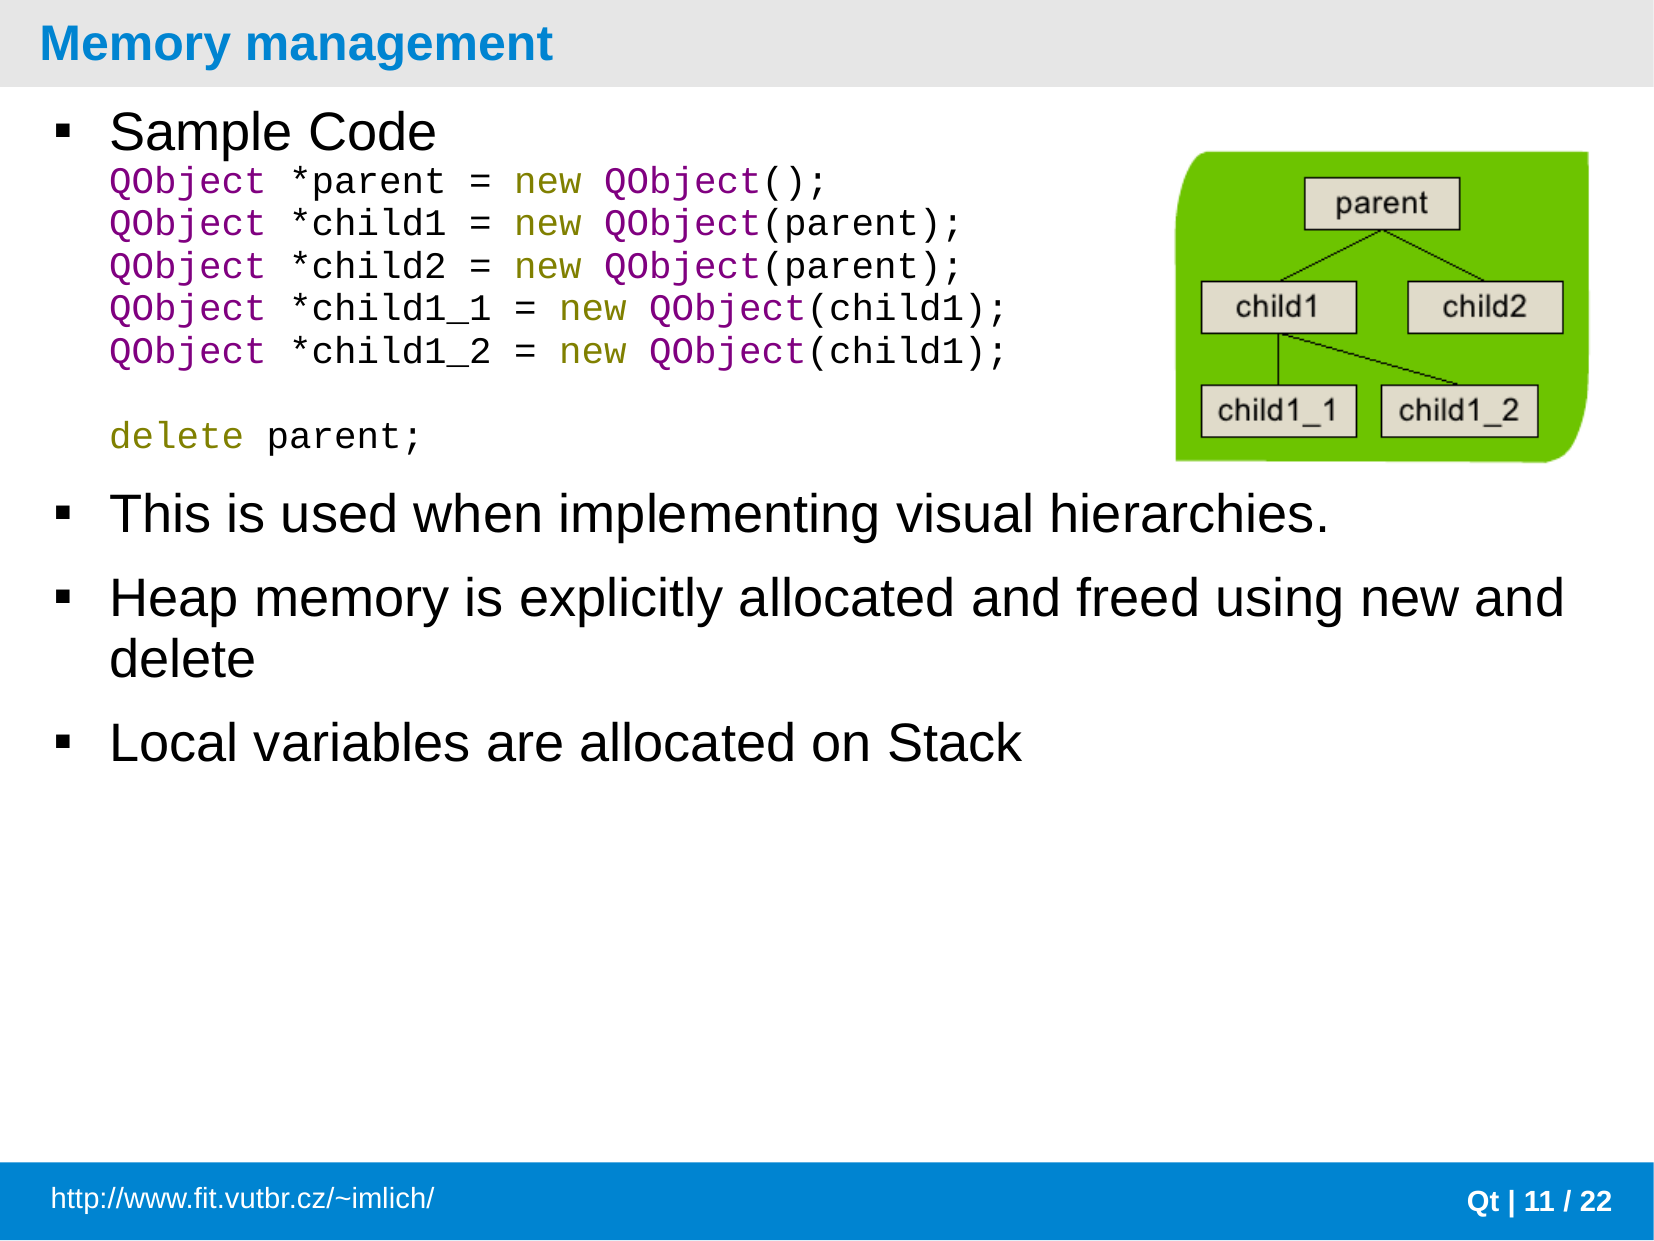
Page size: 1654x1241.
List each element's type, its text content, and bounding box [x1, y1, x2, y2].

picture [1162, 149, 1600, 468]
list Sample Code QObject *parent = new QObject(); QObject *child1 = new QObject(parent); QObject *child2 = new QObject(parent); QObject *child1_1 = new QObject(child1); QObject *child1_2 = new QObject(child1); delete parent; This is used when implementing visual hierarchies. Heap memory is explicitly allocated and freed using new and delete Local variables are allocated on Stack [38, 101, 1616, 1126]
title Memory management [39, 5, 1615, 81]
